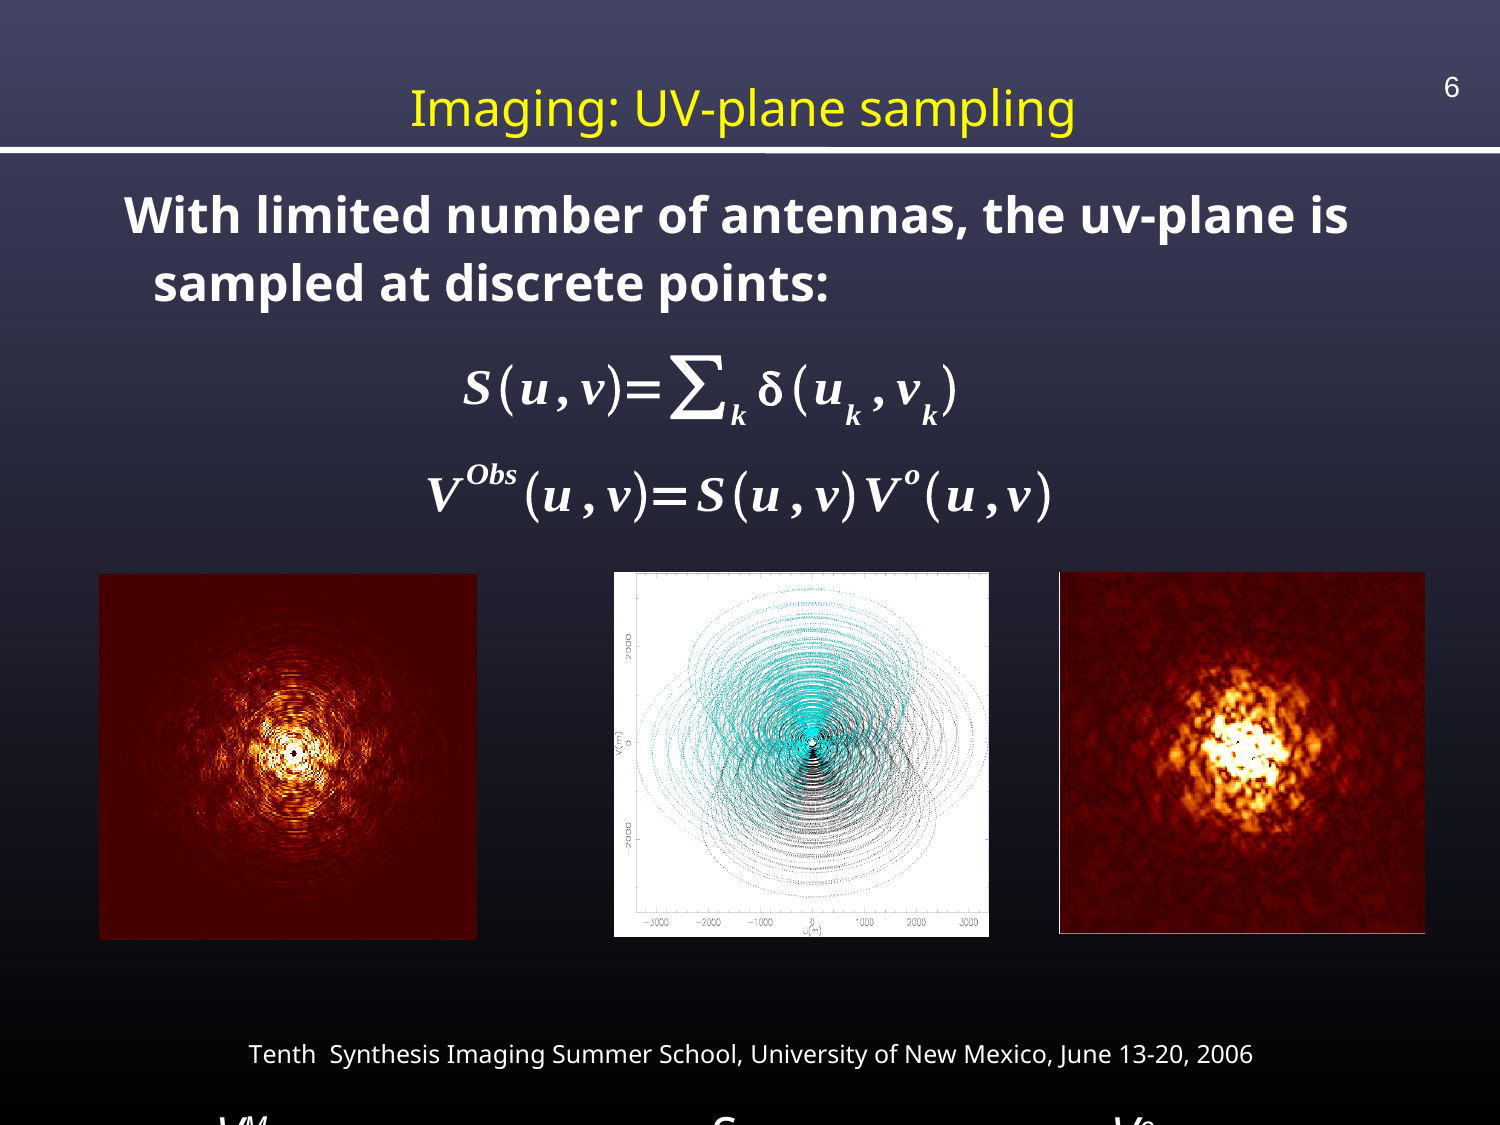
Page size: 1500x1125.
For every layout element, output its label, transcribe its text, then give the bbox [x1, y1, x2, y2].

title Imaging: UV-plane sampling [112, 62, 1375, 151]
chart [446, 347, 971, 437]
picture [614, 572, 989, 937]
text_box With limited number of antennas, the uv-plane is sampled at discrete points: = X VM S Vo [124, 180, 1400, 1036]
picture [99, 574, 477, 940]
chart [411, 451, 1064, 528]
picture [1059, 572, 1425, 934]
